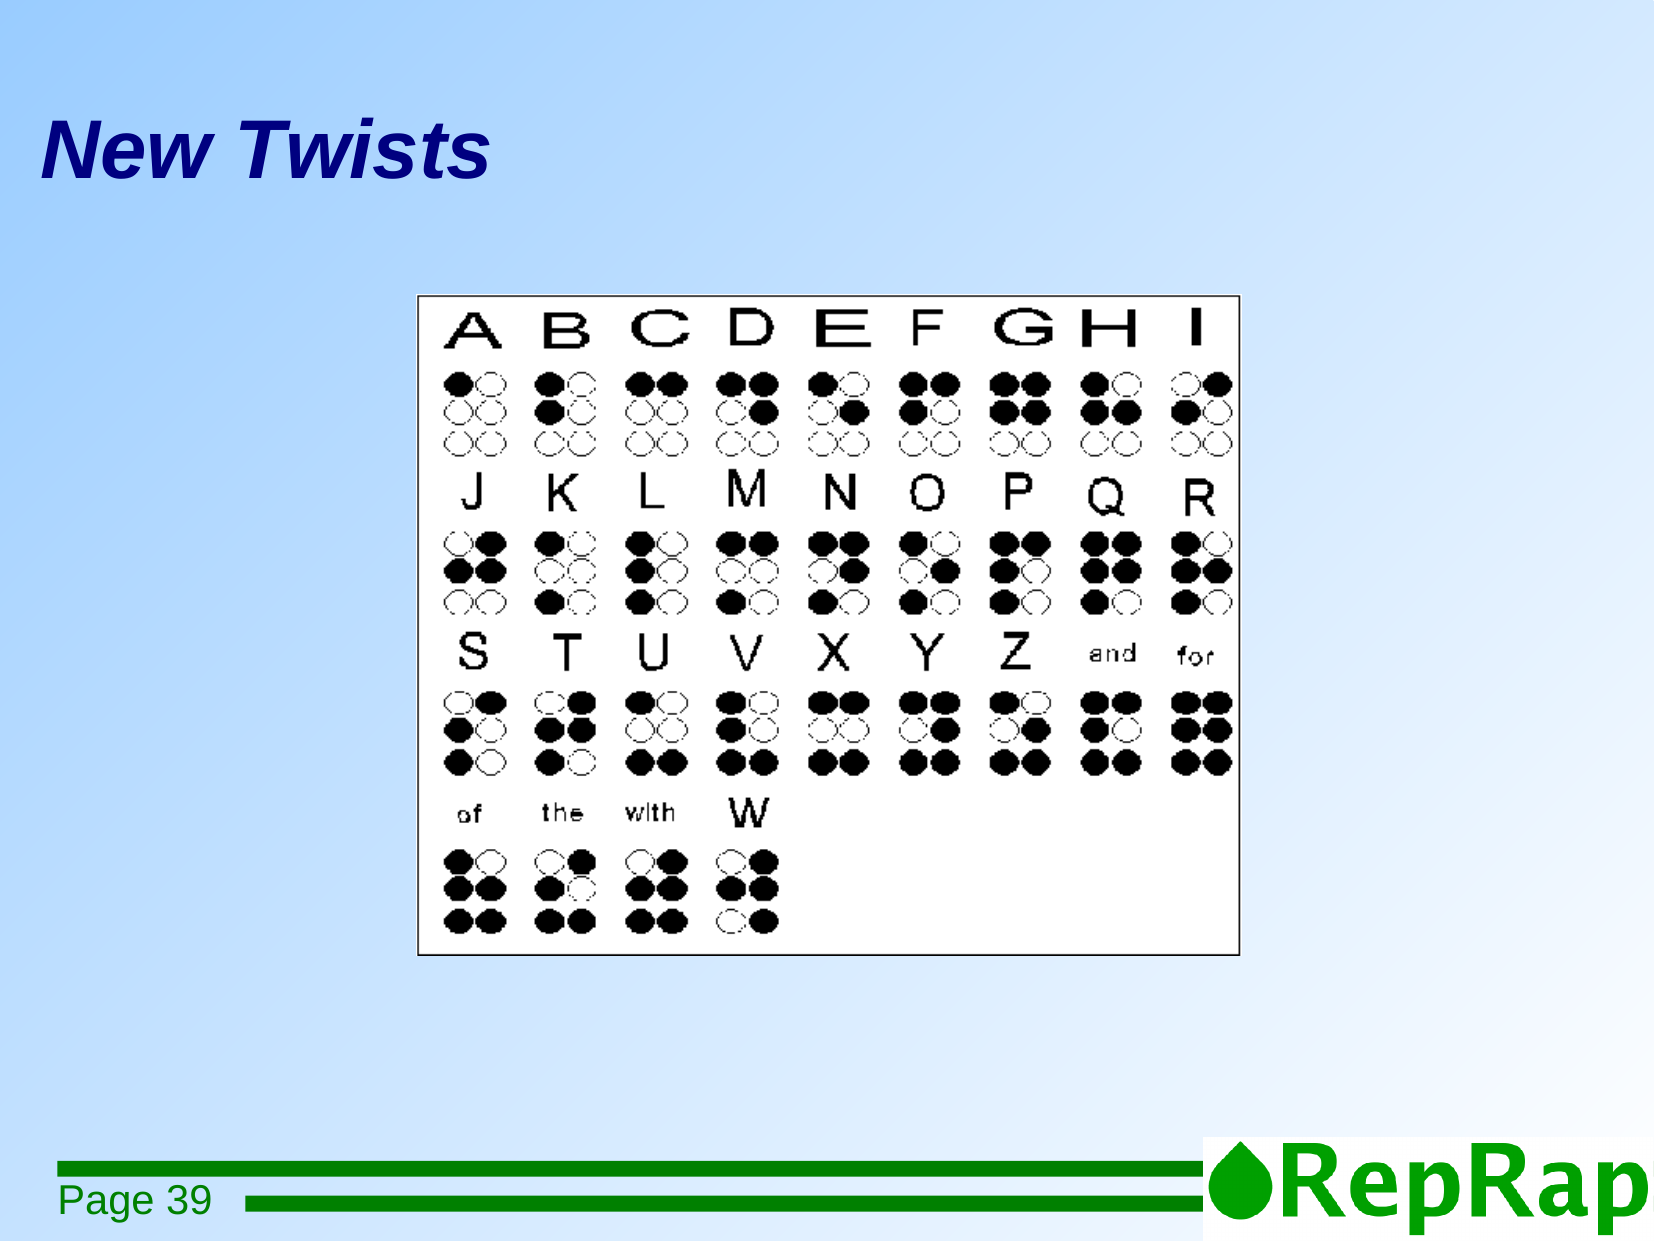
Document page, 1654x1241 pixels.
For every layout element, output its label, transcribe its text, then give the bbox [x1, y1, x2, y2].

title New Twists [40, 46, 1534, 254]
picture [416, 294, 1242, 956]
picture [1203, 1137, 1654, 1241]
